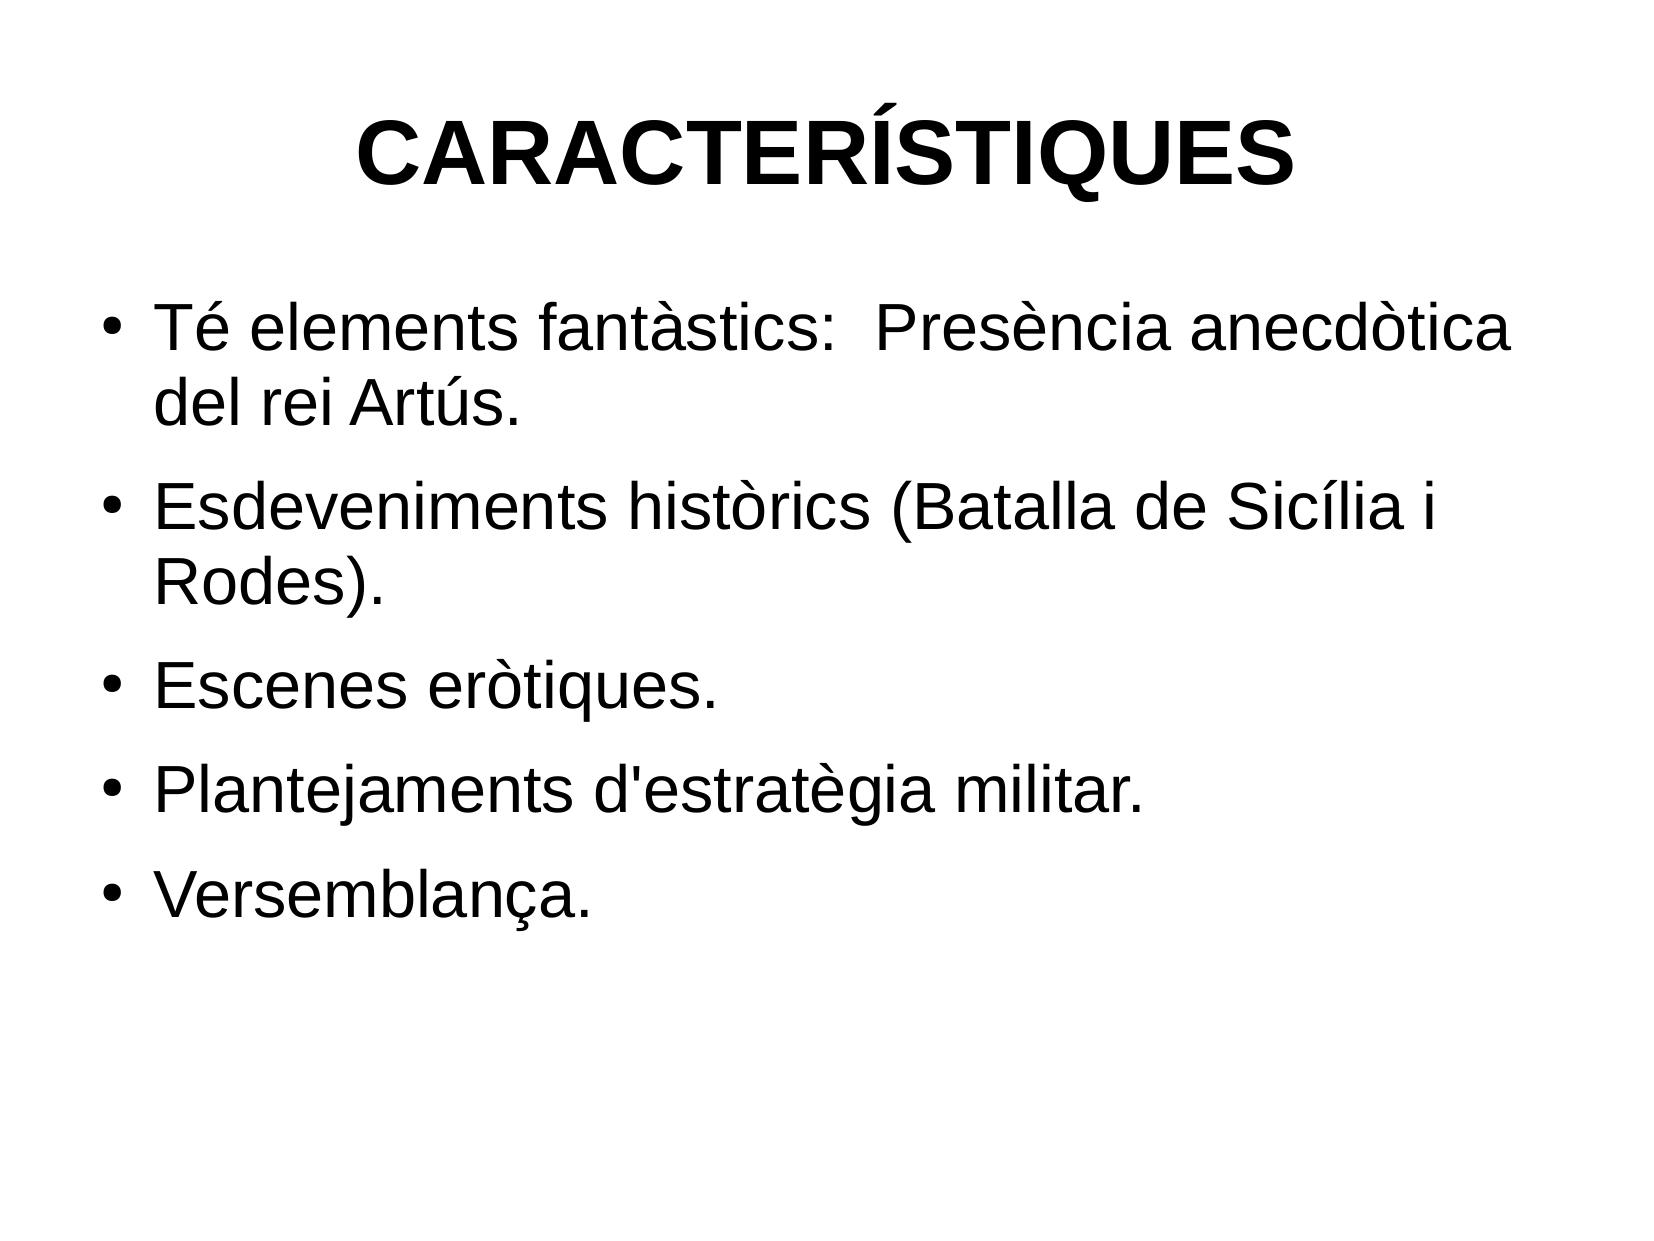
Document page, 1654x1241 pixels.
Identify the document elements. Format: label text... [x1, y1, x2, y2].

list Té elements fantàstics: Presència anecdòtica del rei Artús. Esdeveniments històrics (Batalla de Sicília i Rodes). Escenes eròtiques. Plantejaments d'estratègia militar. Versemblança. [82, 290, 1571, 1109]
title CARACTERÍSTIQUES [82, 49, 1571, 257]
